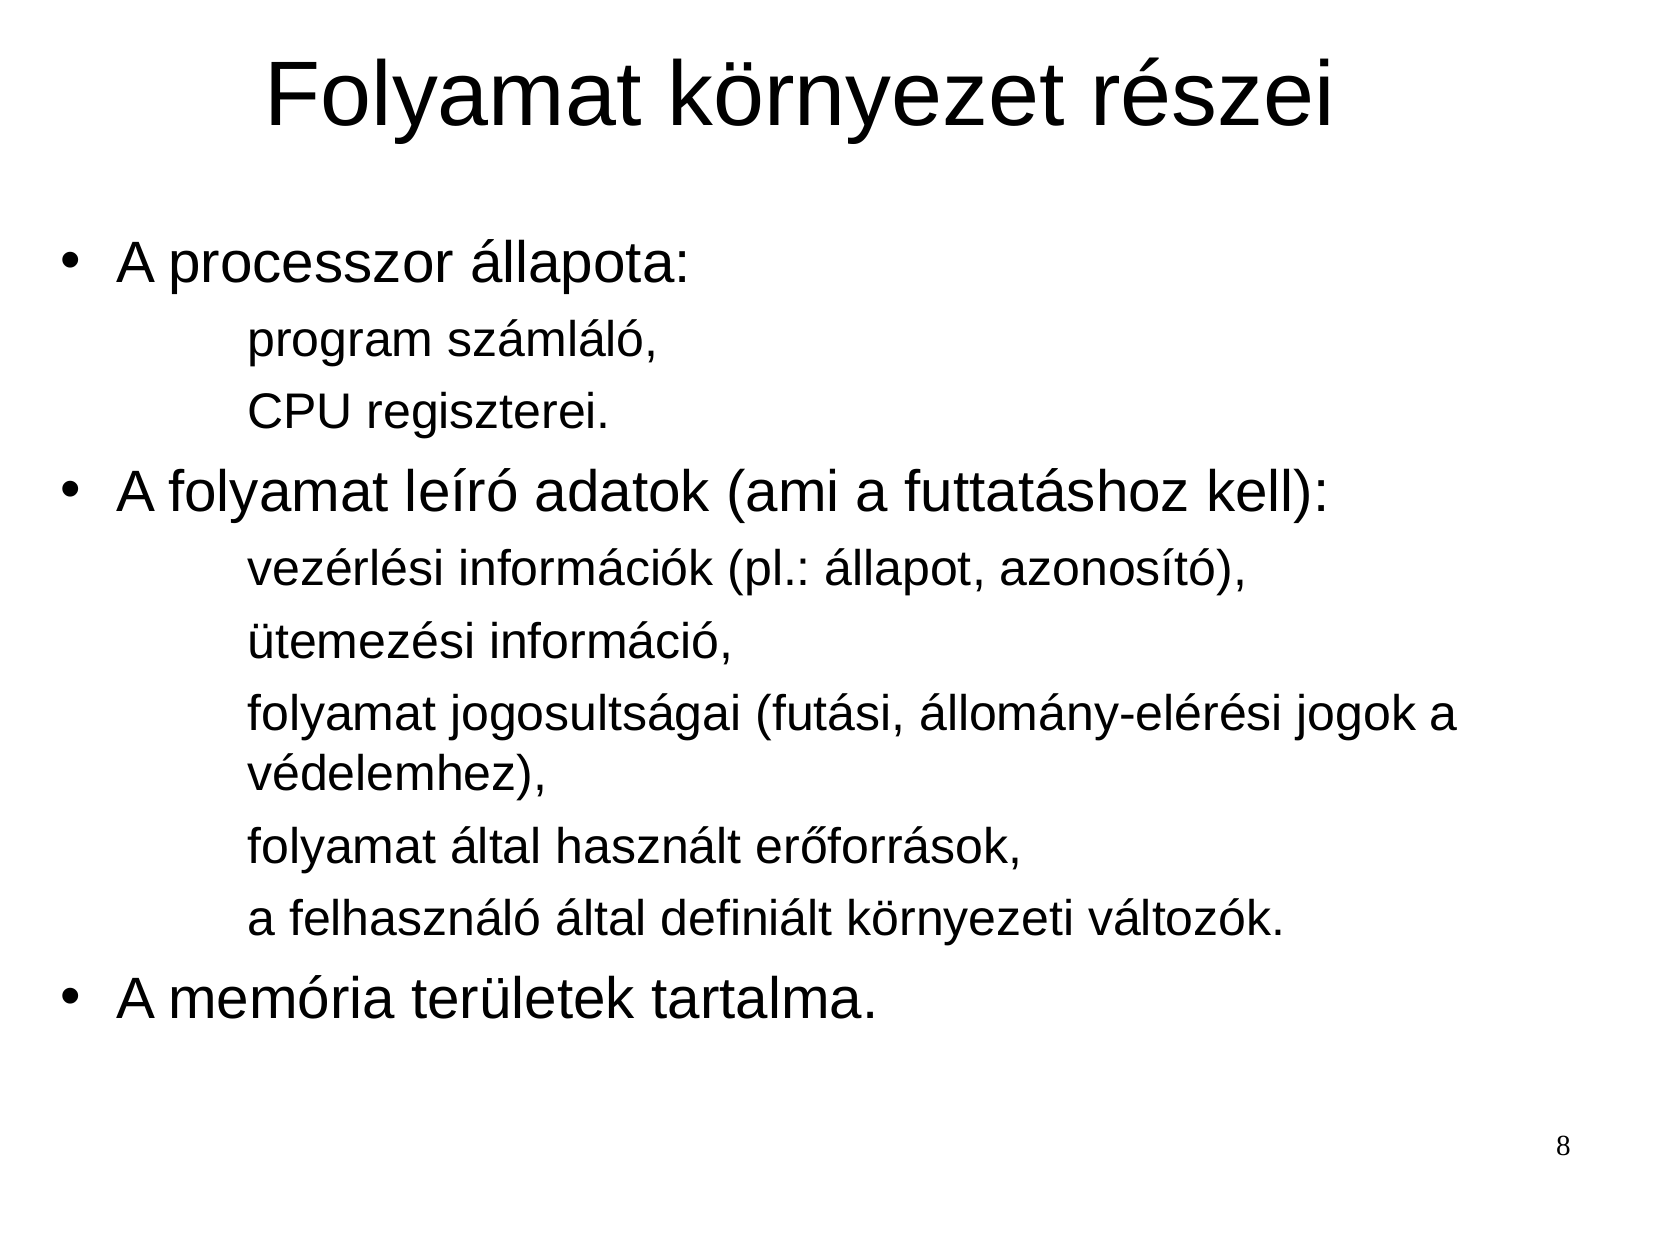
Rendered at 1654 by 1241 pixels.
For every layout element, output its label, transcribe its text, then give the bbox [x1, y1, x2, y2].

title Folyamat környezet részei [110, 0, 1517, 178]
list A processzor állapota: program számláló, CPU regiszterei. A folyamat leíró adatok (ami a futtatáshoz kell): vezérlési információk (pl.: állapot, azonosító), ütemezési információ, folyamat jogosultságai (futási, állomány-elérési jogok a védelemhez), folyamat által használt erőforrások, a felhasználó által definiált környezeti változók. A memória területek tartalma. [45, 216, 1622, 1206]
